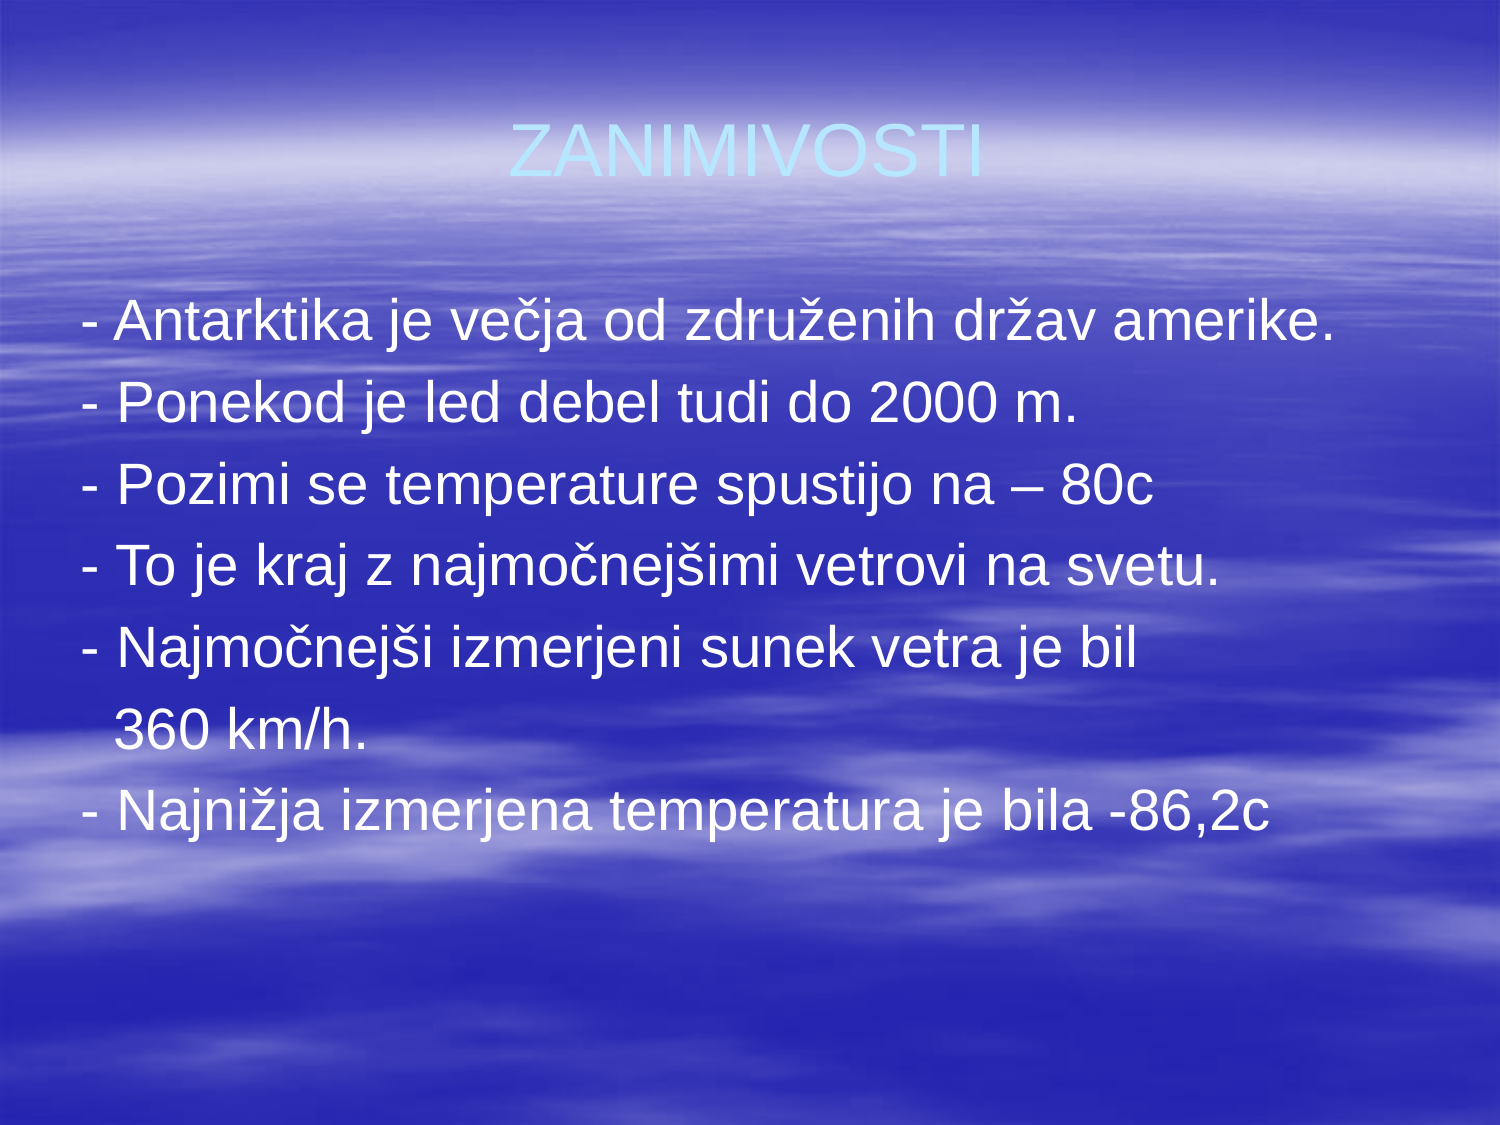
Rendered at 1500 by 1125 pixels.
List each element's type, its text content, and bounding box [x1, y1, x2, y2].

title ZANIMIVOSTI [49, 37, 1446, 255]
picture [0, 0, 1500, 1125]
list - Antarktika je večja od združenih držav amerike. - Ponekod je led debel tudi do 2000 m. - Pozimi se temperature spustijo na – 80c - To je kraj z najmočnejšimi vetrovi na svetu. - Najmočnejši izmerjeni sunek vetra je bil 360 km/h. - Najnižja izmerjena temperatura je bila -86,2c [49, 275, 1451, 1001]
